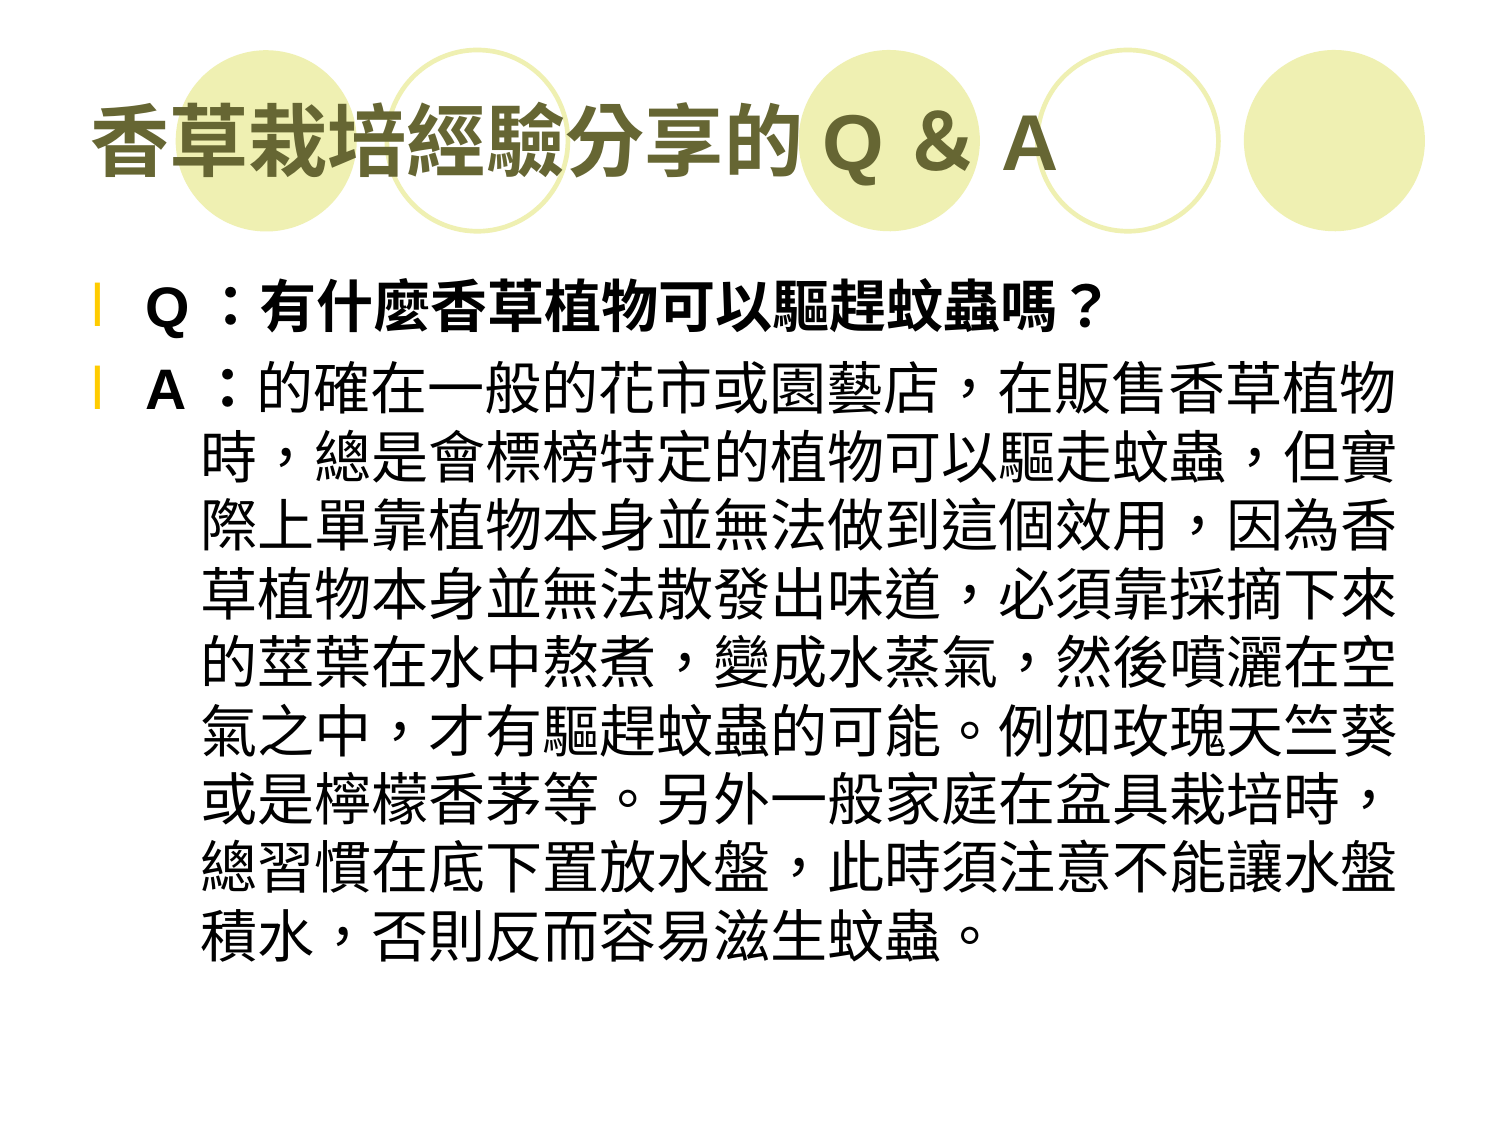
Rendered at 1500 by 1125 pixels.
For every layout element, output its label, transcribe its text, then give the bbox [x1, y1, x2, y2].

title 香草栽培經驗分享的Q＆A [75, 45, 1426, 233]
list Q：有什麼香草植物可以驅趕蚊蟲嗎？ A：的確在一般的花市或園藝店，在販售香草植物時，總是會標榜特定的植物可以驅走蚊蟲，但實際上單靠植物本身並無法做到這個效用，因為香草植物本身並無法散發出味道，必須靠採摘下來的莖葉在水中熬煮，變成水蒸氣，然後噴灑在空氣之中，才有驅趕蚊蟲的可能。例如玫瑰天竺葵或是檸檬香茅等。另外一般家庭在盆具栽培時，總習慣在底下置放水盤，此時須注意不能讓水盤積水，否則反而容易滋生蚊蟲。 [75, 262, 1426, 1006]
